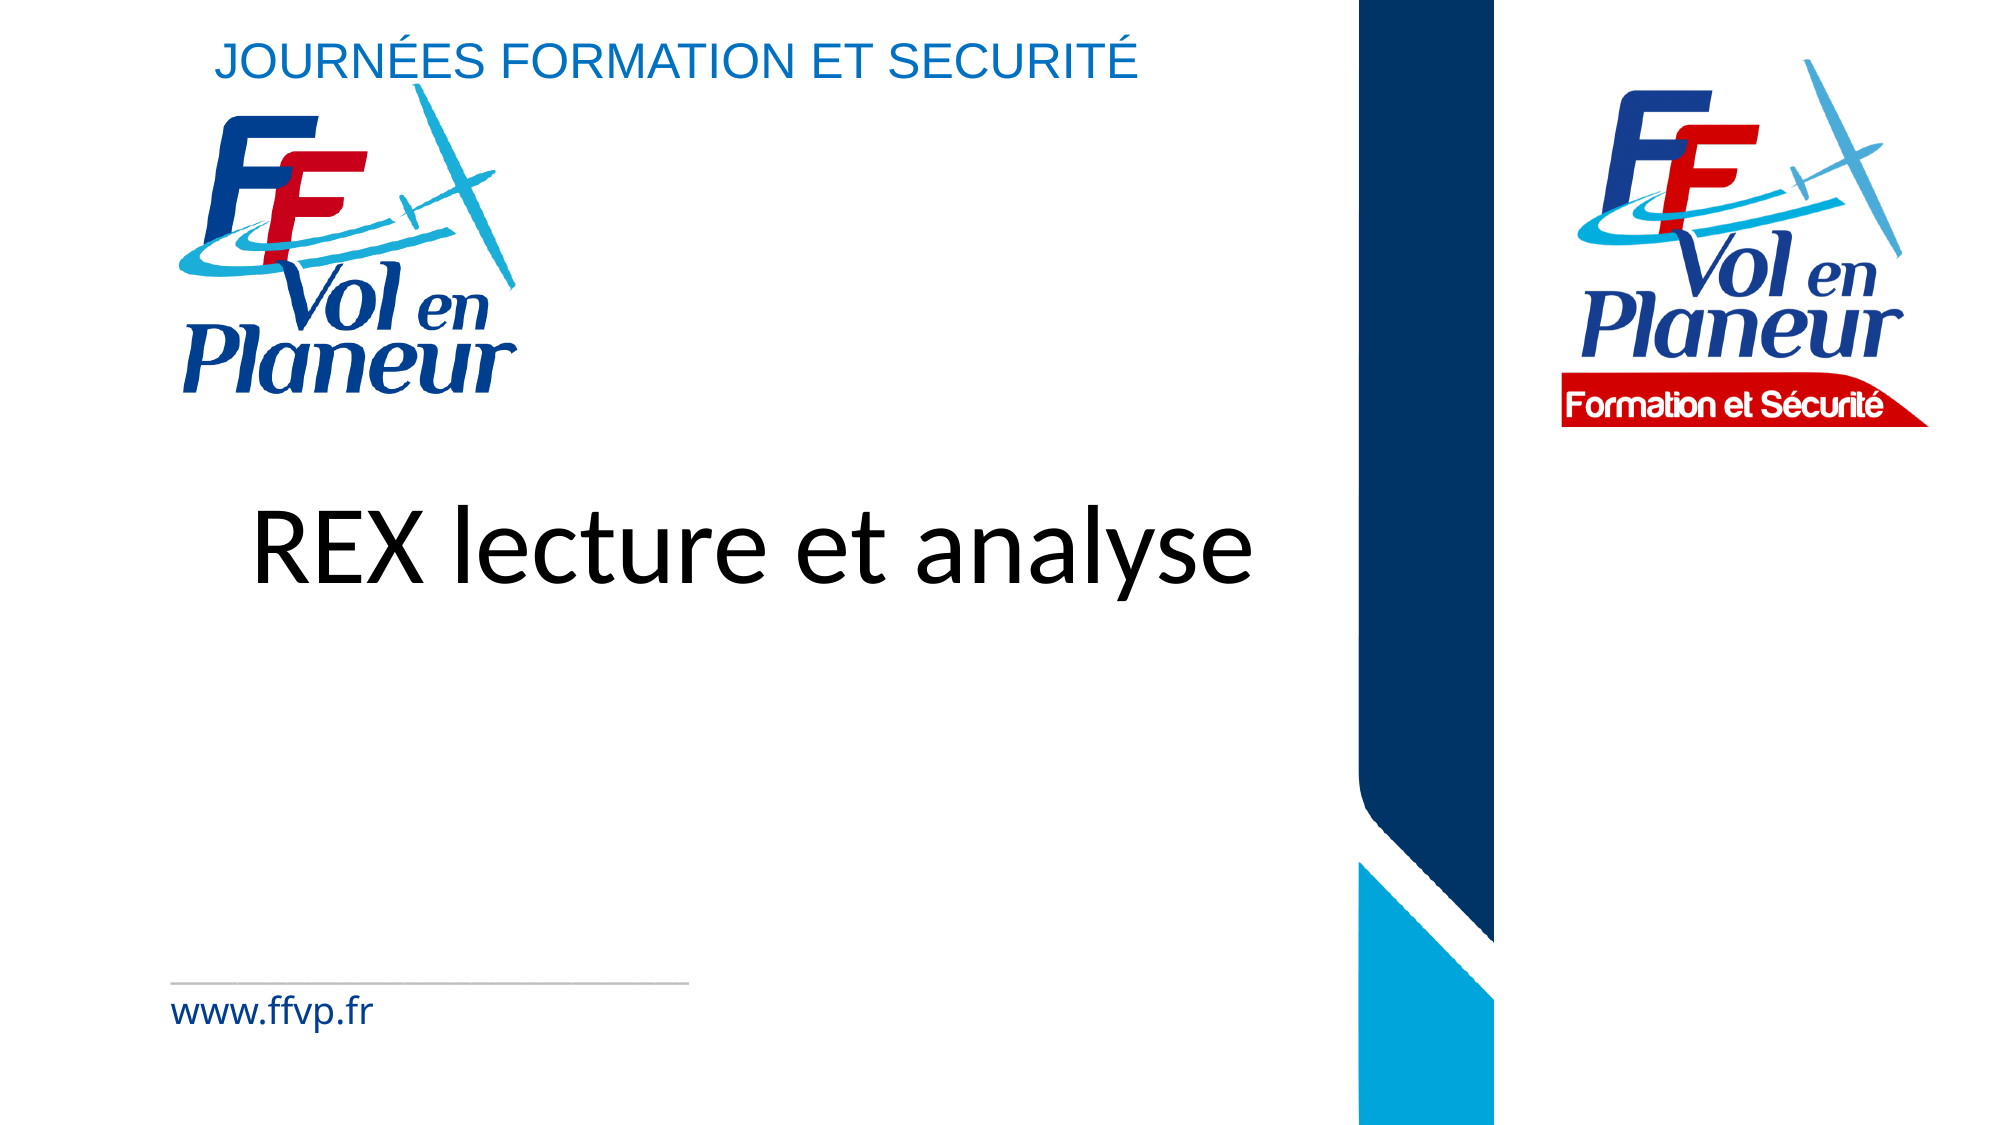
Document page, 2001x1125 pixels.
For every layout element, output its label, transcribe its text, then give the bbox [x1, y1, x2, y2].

text_box REX lecture et analyse [235, 463, 1272, 614]
list JOURNÉES FORMATION ET SECURITÉ [39, 27, 1330, 332]
picture [1358, 0, 2000, 998]
